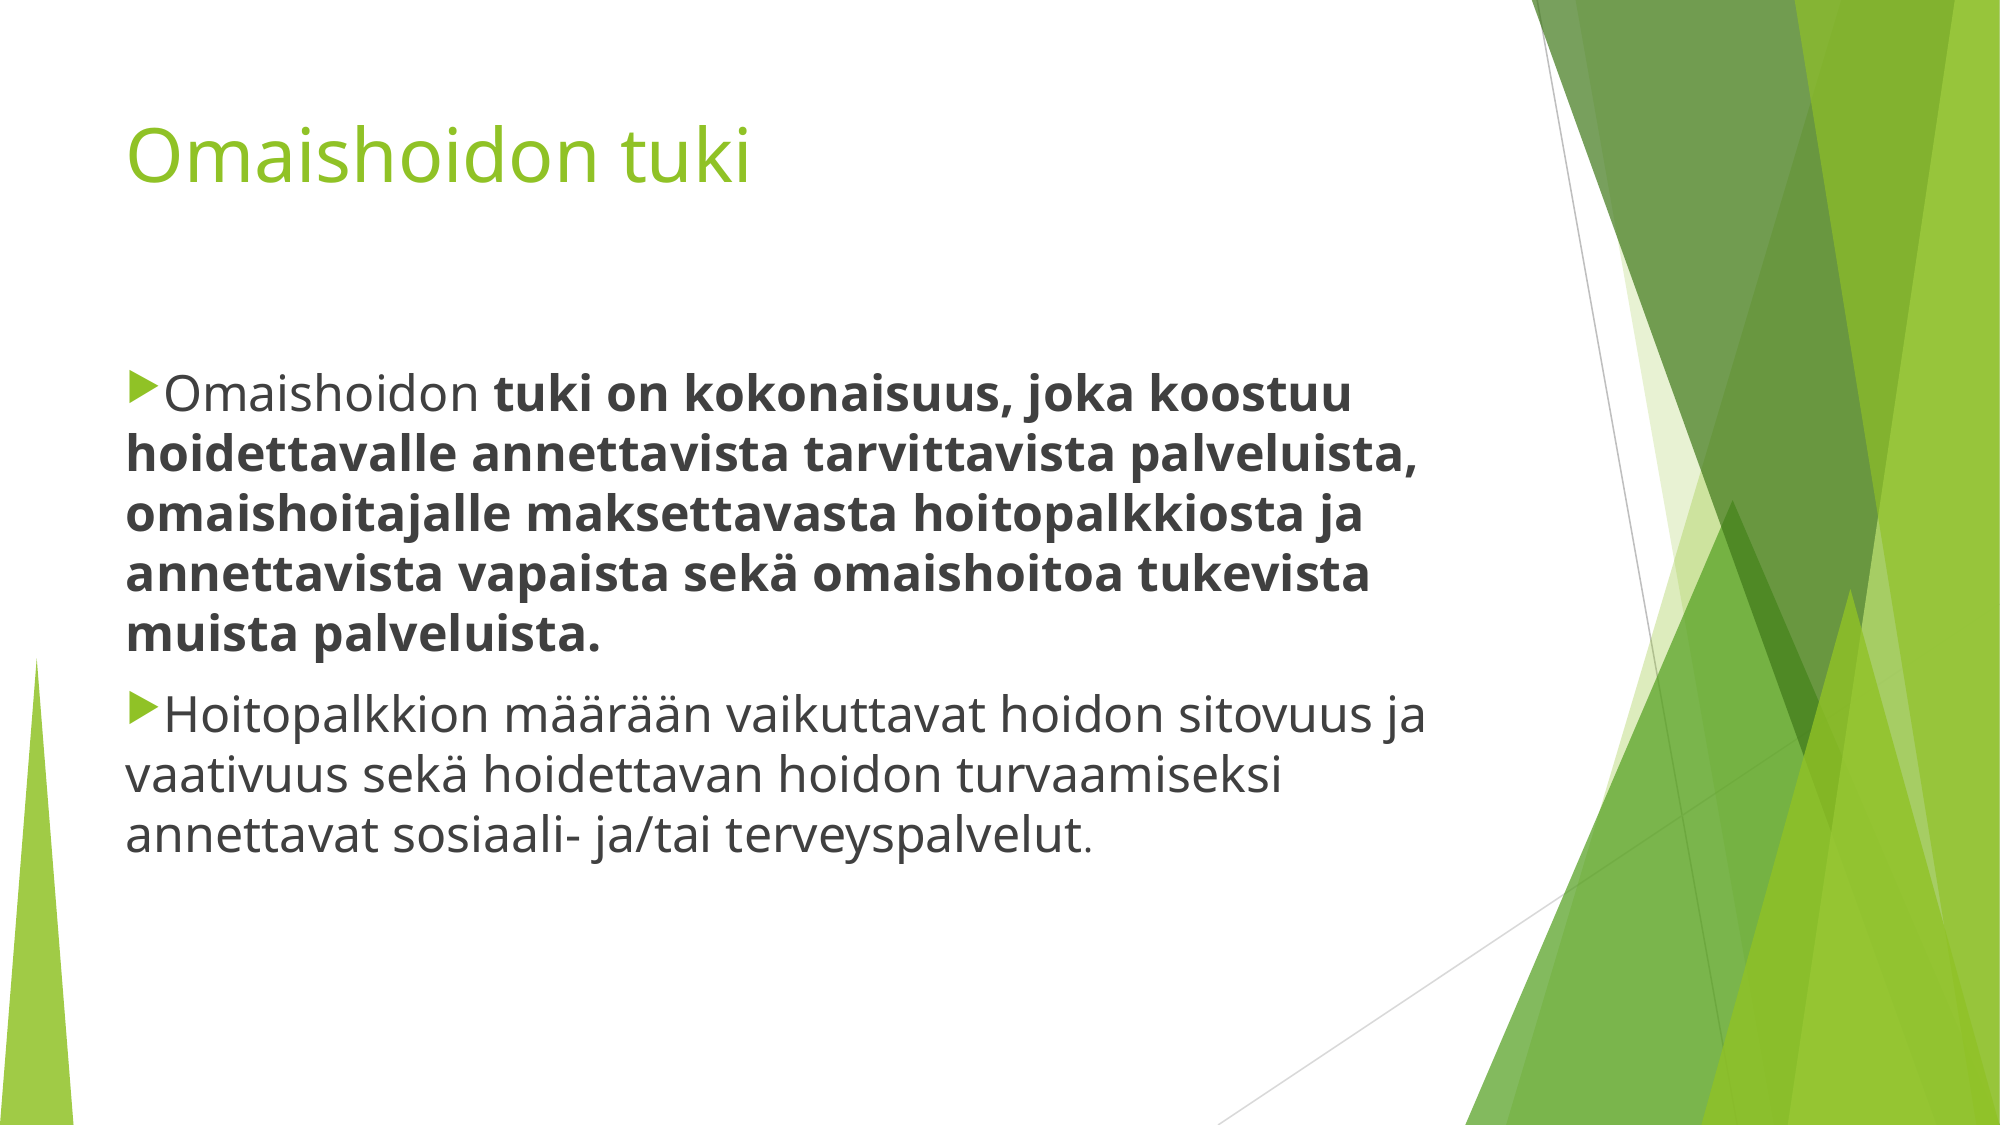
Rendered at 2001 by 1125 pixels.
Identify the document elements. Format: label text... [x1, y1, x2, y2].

list Omaishoidon tuki on kokonaisuus, joka koostuu hoidettavalle annettavista tarvittavista palveluista, omaishoitajalle maksettavasta hoitopalkkiosta ja annettavista vapaista sekä omaishoitoa tukevista muista palveluista. Hoitopalkkion määrään vaikuttavat hoidon sitovuus ja vaativuus sekä hoidettavan hoidon turvaamiseksi annettavat sosiaali- ja/tai terveyspalvelut. [111, 354, 1522, 992]
title Omaishoidon tuki [111, 99, 1522, 317]
